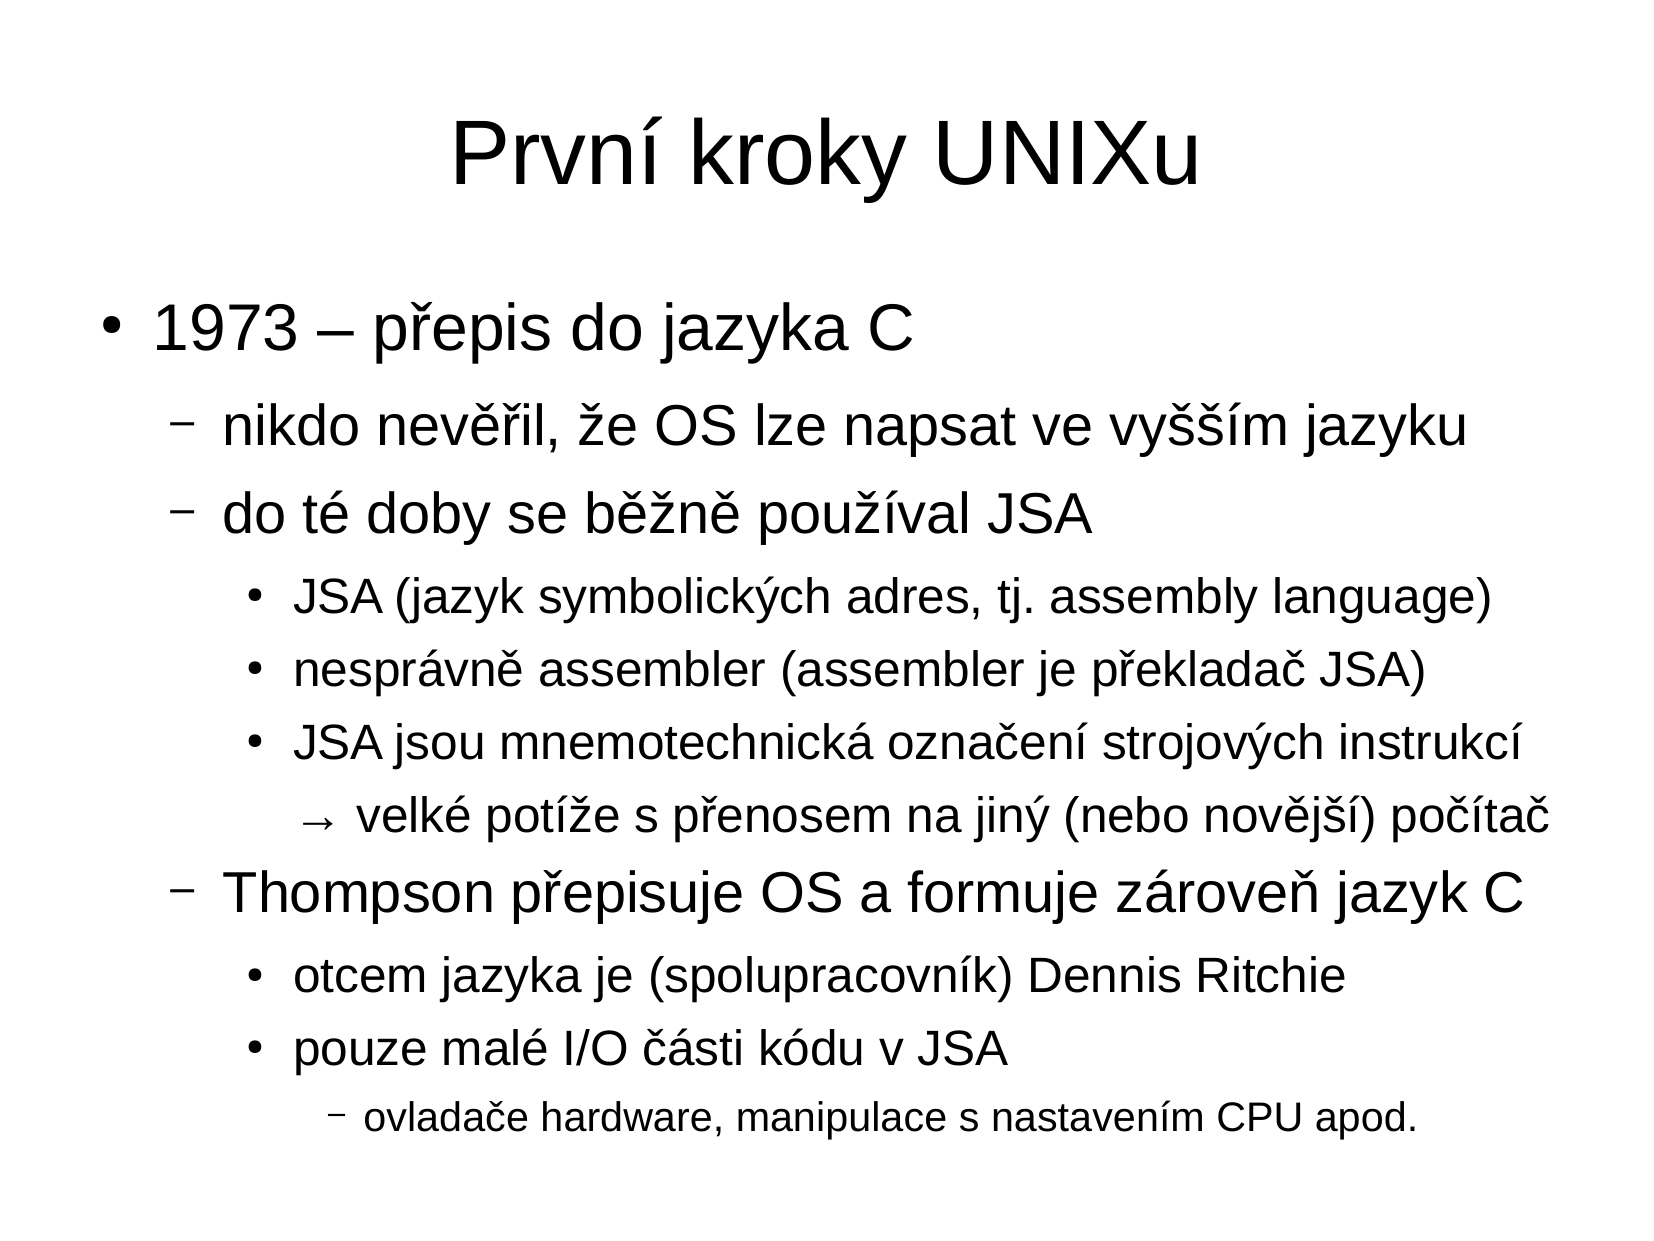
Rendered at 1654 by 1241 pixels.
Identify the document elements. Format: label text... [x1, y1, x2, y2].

list 1973 – přepis do jazyka C nikdo nevěřil, že OS lze napsat ve vyšším jazyku do té doby se běžně používal JSA JSA (jazyk symbolických adres, tj. assembly language) nesprávně assembler (assembler je překladač JSA) JSA jsou mnemotechnická označení strojových instrukcí → velké potíže s přenosem na jiný (nebo novější) počítač Thompson přepisuje OS a formuje zároveň jazyk C otcem jazyka je (spolupracovník) Dennis Ritchie pouze malé I/O části kódu v JSA ovladače hardware, manipulace s nastavením CPU apod. [82, 290, 1571, 1148]
title První kroky UNIXu [82, 56, 1571, 250]
